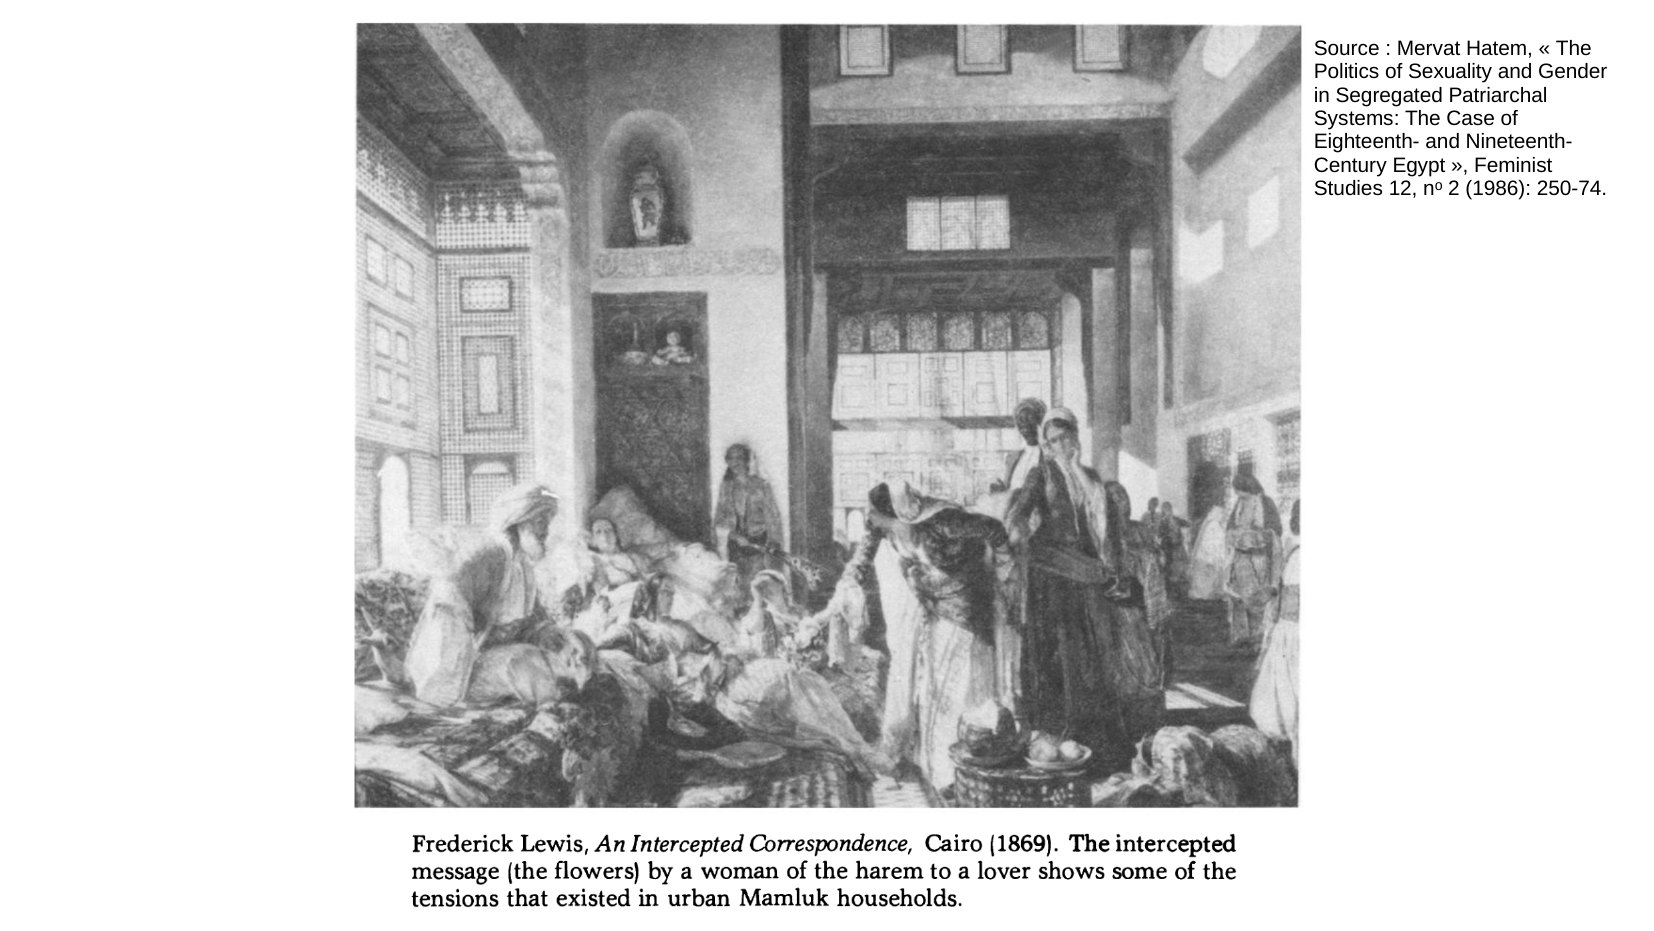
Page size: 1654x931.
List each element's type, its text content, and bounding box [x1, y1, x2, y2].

picture [327, 0, 1350, 926]
text_box Source : Mervat Hatem, « The Politics of Sexuality and Gender in Segregated Patriarchal Systems: The Case of Eighteenth- and Nineteenth-Century Egypt », Feminist Studies 12, nᵒ 2 (1986): 250‑74. [1299, 29, 1625, 208]
